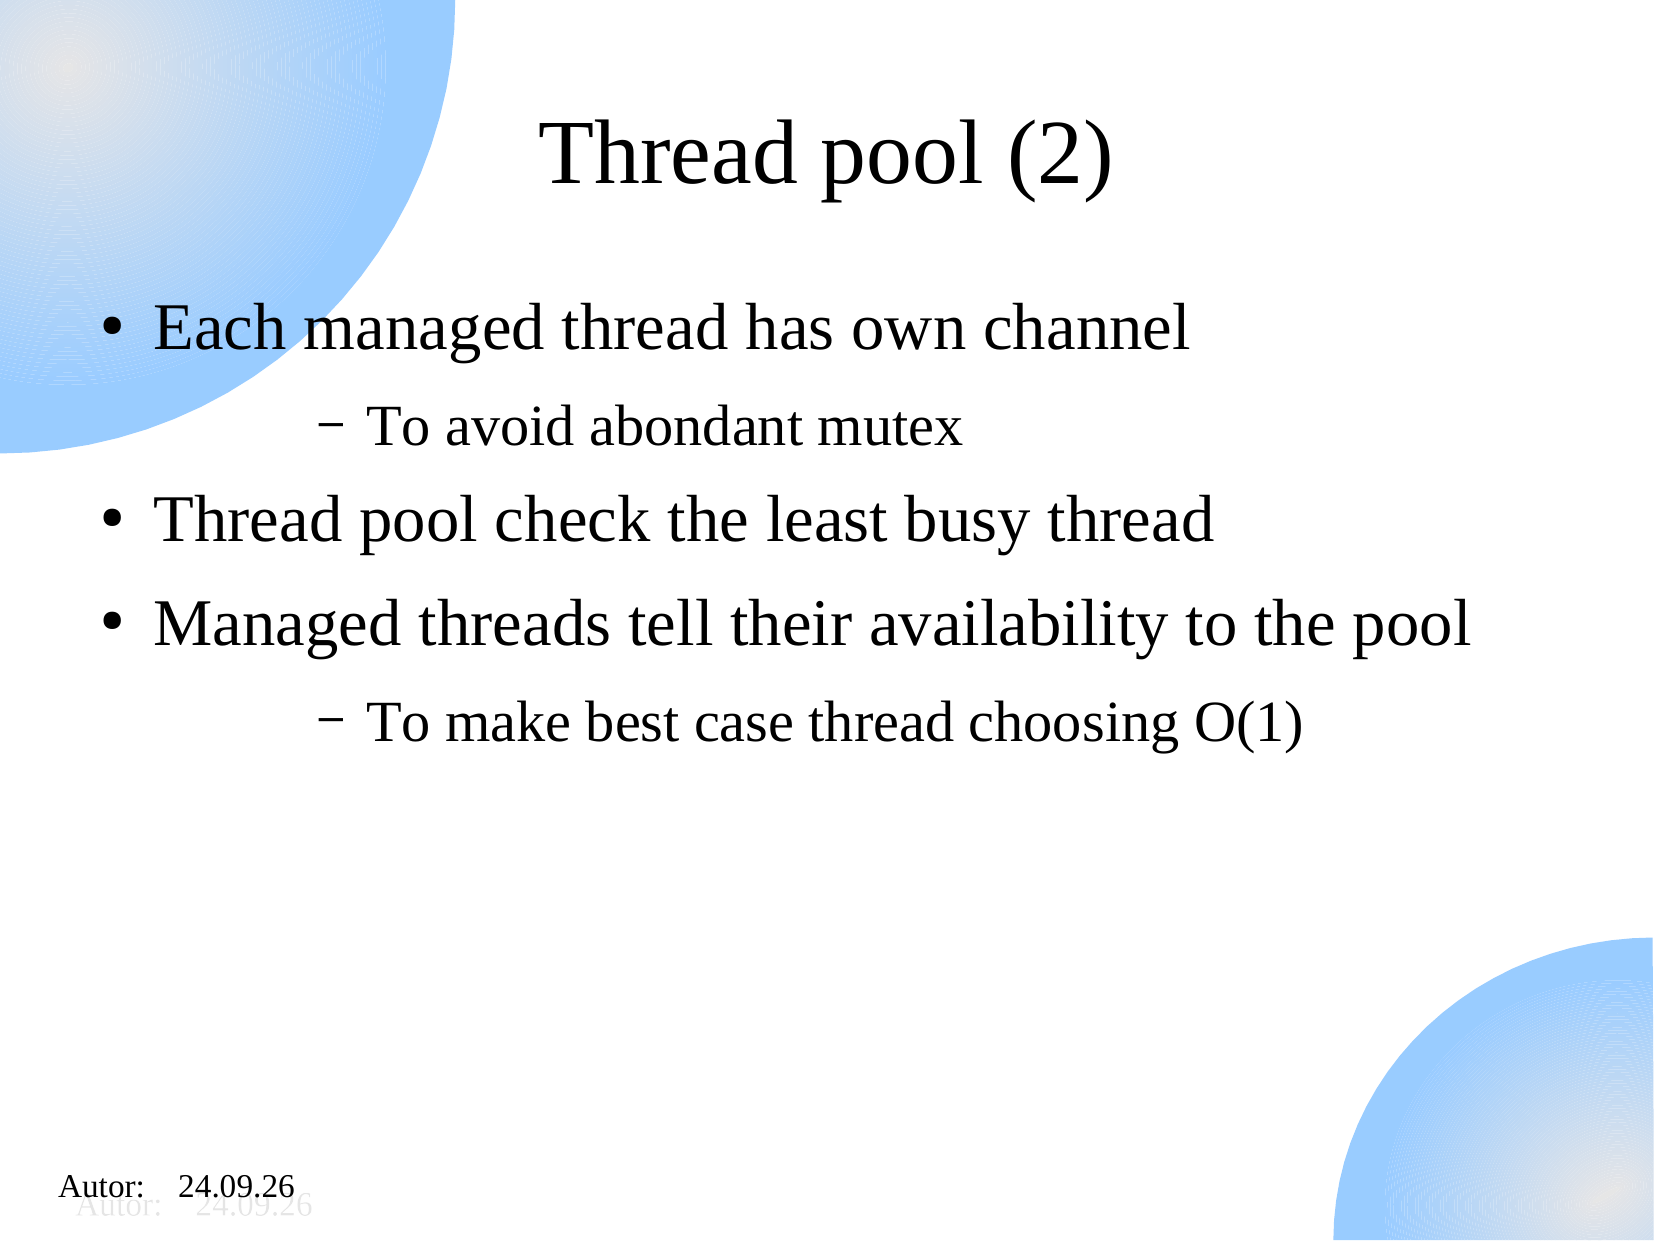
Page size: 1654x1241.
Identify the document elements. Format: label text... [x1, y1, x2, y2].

title Thread pool (2) [82, 49, 1571, 257]
list Each managed thread has own channel To avoid abondant mutex Thread pool check the least busy thread Managed threads tell their availability to the pool To make best case thread choosing O(1) [82, 290, 1571, 1010]
